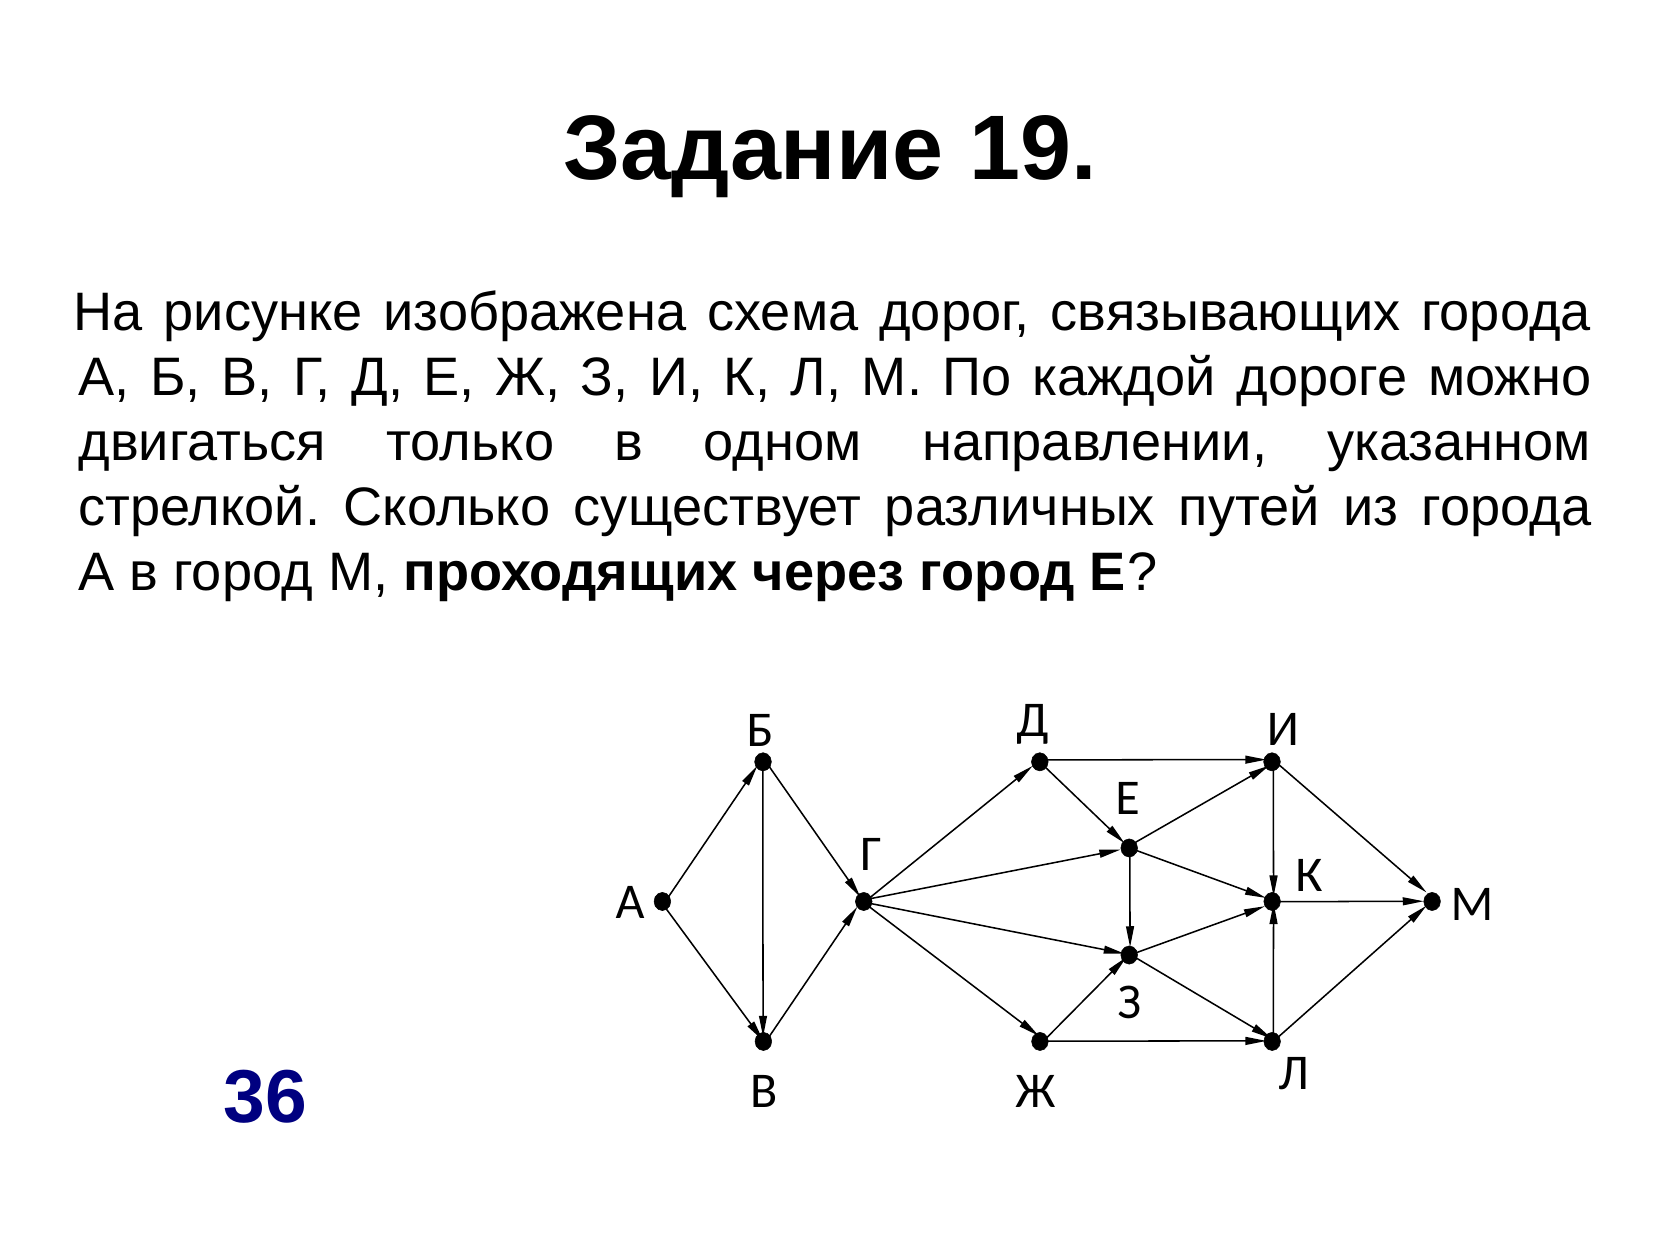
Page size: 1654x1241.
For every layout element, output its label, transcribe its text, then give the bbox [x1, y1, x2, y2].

text_box [1041, 761, 1049, 767]
text_box [1263, 752, 1281, 771]
text_box [1263, 892, 1281, 911]
text_box [1423, 892, 1441, 911]
text_box [855, 892, 870, 911]
text_box З [1101, 973, 1157, 1025]
text_box [1120, 946, 1137, 965]
text_box Е [1099, 769, 1156, 820]
text_box [1131, 843, 1138, 849]
text_box [1031, 752, 1048, 771]
text_box М [1444, 875, 1500, 926]
text_box К [1281, 846, 1337, 897]
text_box [754, 752, 772, 771]
text_box [1031, 1032, 1049, 1051]
text_box Г [843, 825, 899, 876]
text_box [1120, 838, 1137, 857]
text_box И [1255, 700, 1311, 751]
text_box Л [1265, 1044, 1322, 1095]
text_box А [602, 873, 658, 924]
text_box [1263, 1032, 1281, 1047]
text_box В [735, 1062, 792, 1114]
title Задание 19. [82, 68, 1571, 268]
text_box Ж [1007, 1062, 1063, 1114]
text_box [755, 1032, 772, 1051]
text_box Д [1004, 690, 1061, 742]
list На рисунке изображена схема дорог, связывающих города А, Б, В, Г, Д, Е, Ж, З, И, К, Л, М. По каждой дороге можно двигаться только в одном направлении, указанном стрелкой. Сколько существует различных путей из города А в город М, проходящих через город Е? 36 [58, 268, 1609, 1194]
text_box [654, 892, 671, 911]
text_box Б [732, 701, 788, 752]
